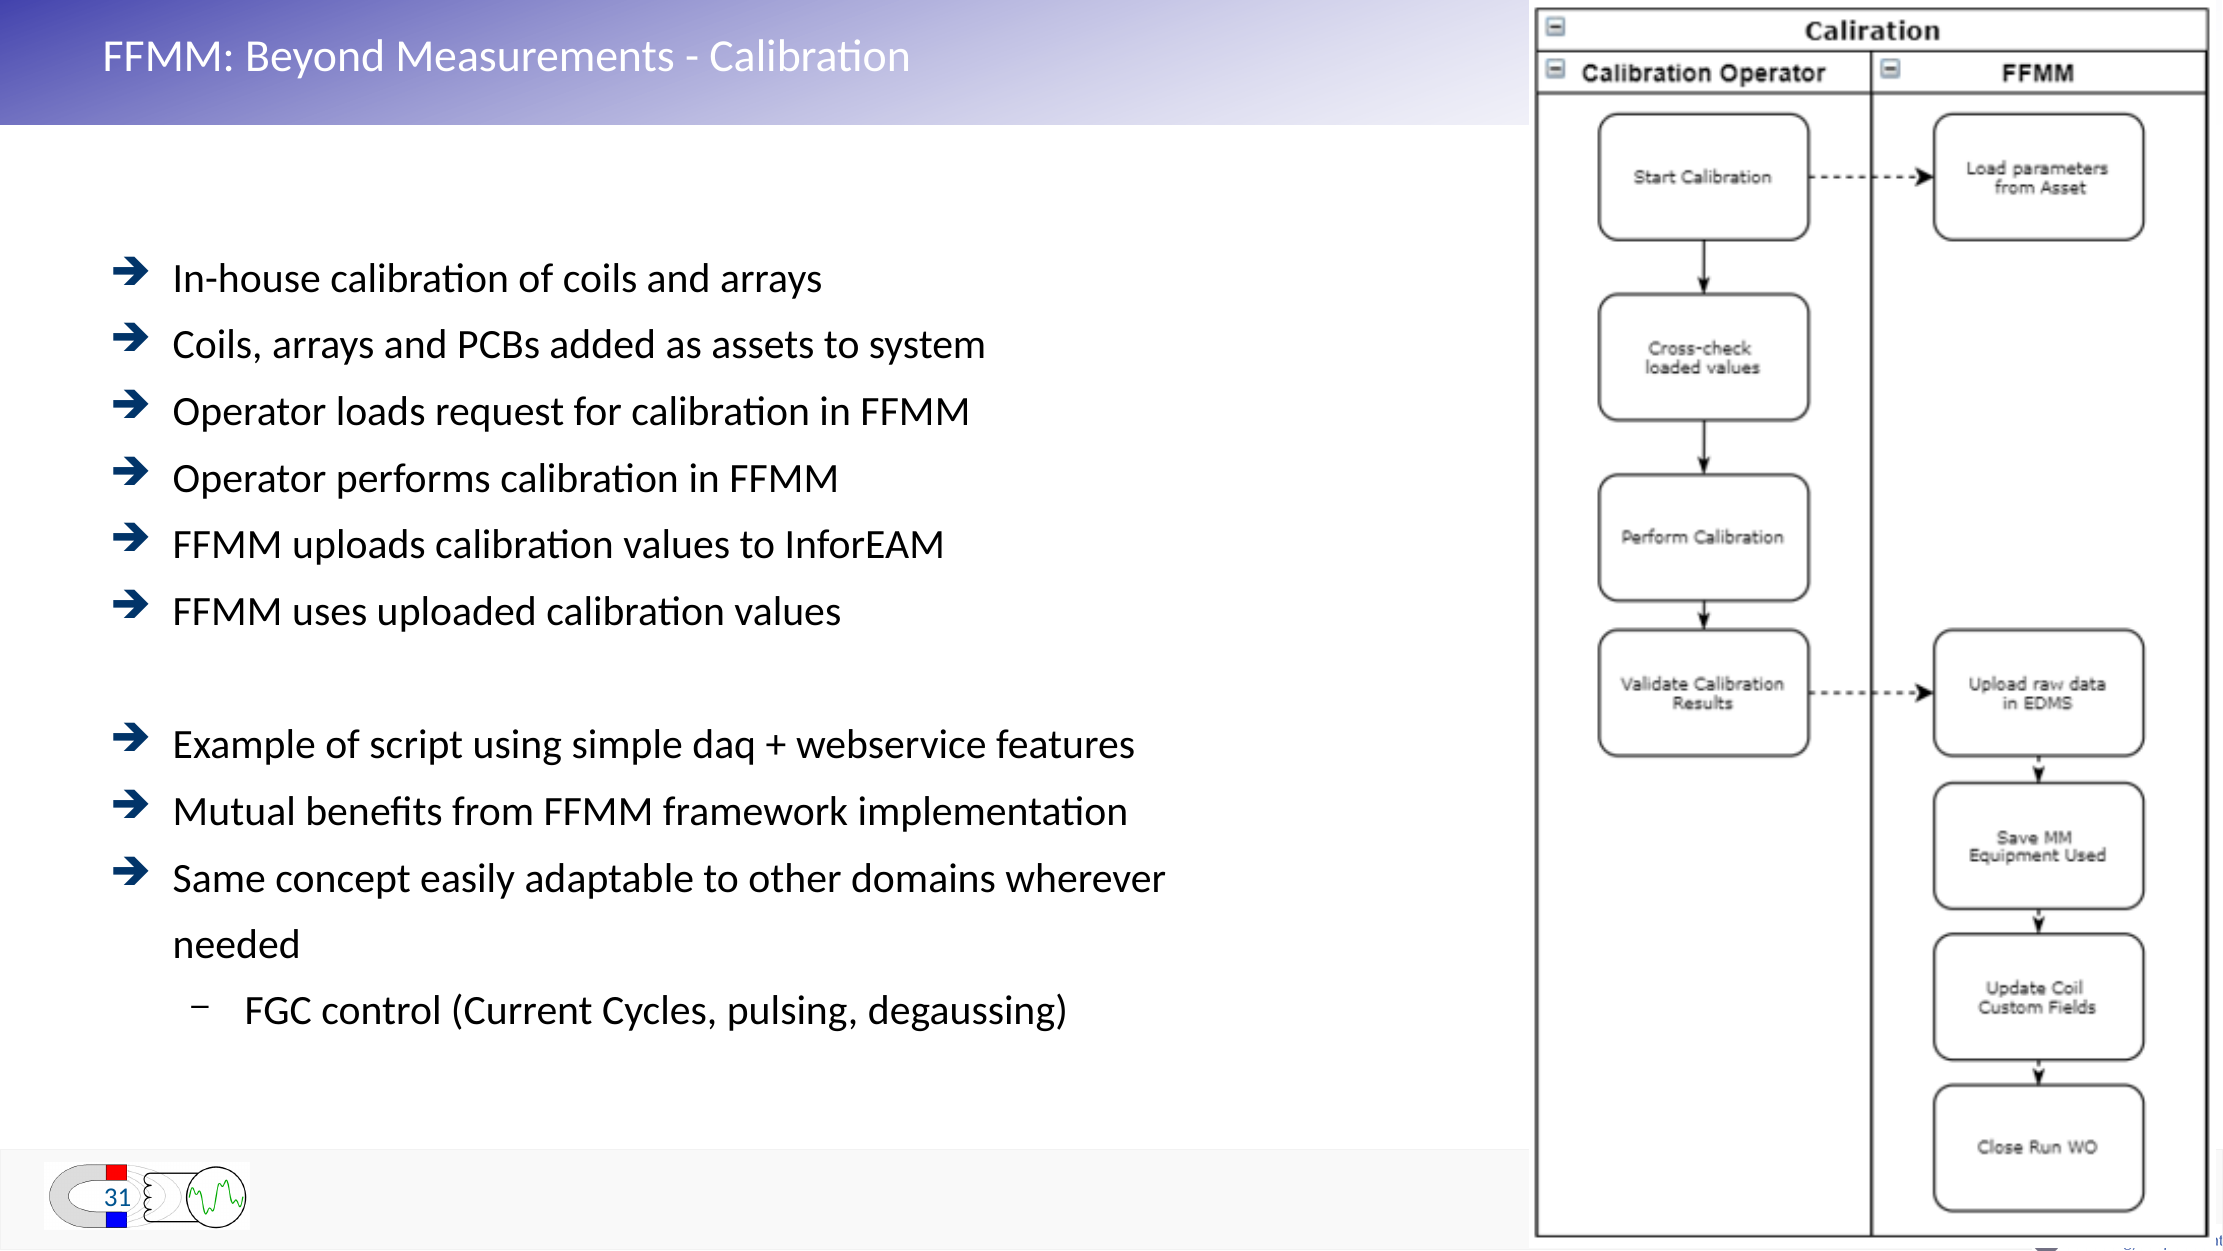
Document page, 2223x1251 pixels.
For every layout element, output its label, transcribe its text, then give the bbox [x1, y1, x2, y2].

list In-house calibration of coils and arrays Coils, arrays and PCBs added as assets to system Operator loads request for calibration in FFMM Operator performs calibration in FFMM FFMM uploads calibration values to InforEAM FFMM uses uploaded calibration values Example of script using simple daq + webservice features Mutual benefits from FFMM framework implementation Same concept easily adaptable to other domains wherever needed FGC control (Current Cycles, pulsing, degaussing) [94, 175, 1529, 1117]
picture [44, 1162, 250, 1230]
title FFMM: Beyond Measurements - Calibration [94, 0, 1529, 107]
picture [1529, 0, 2223, 1251]
